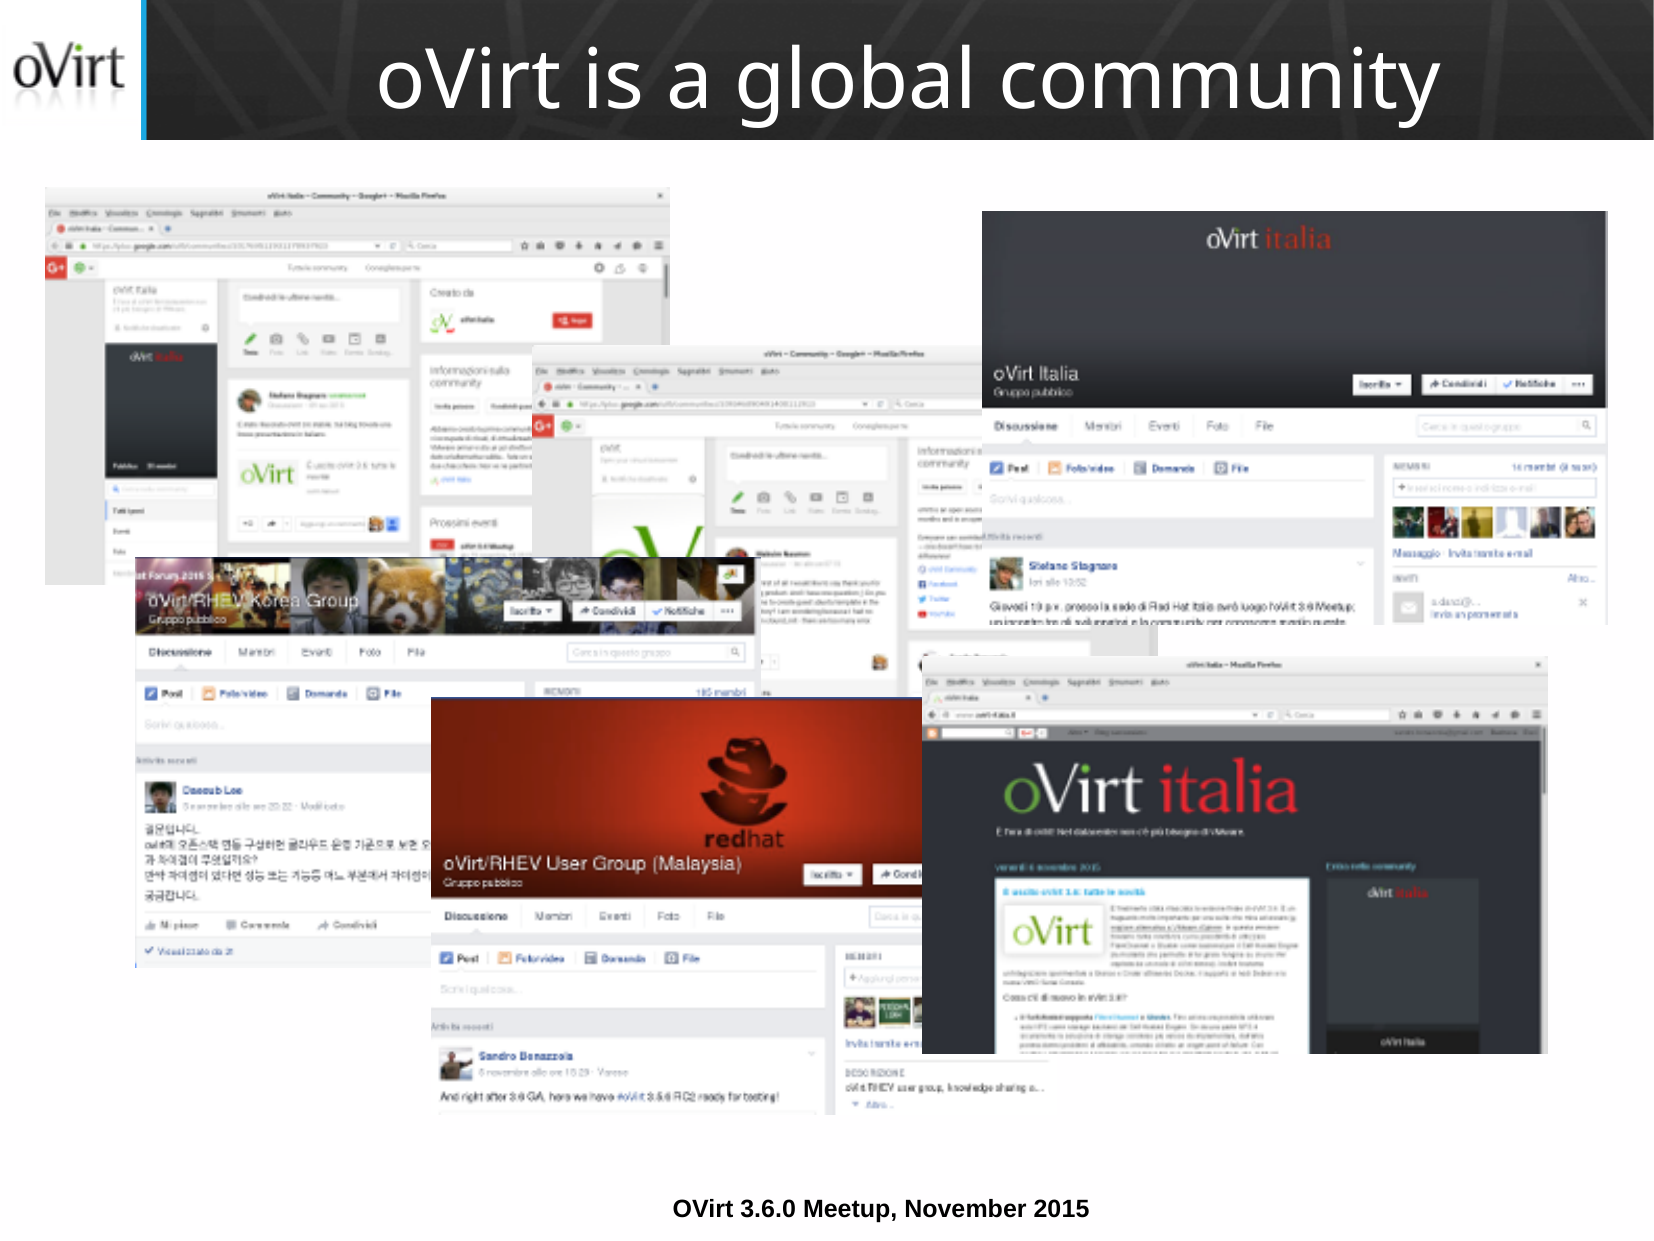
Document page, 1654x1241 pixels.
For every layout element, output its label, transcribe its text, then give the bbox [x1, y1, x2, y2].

picture [0, 0, 1654, 140]
title oVirt is a global community [164, 18, 1653, 119]
picture [45, 187, 1608, 1115]
